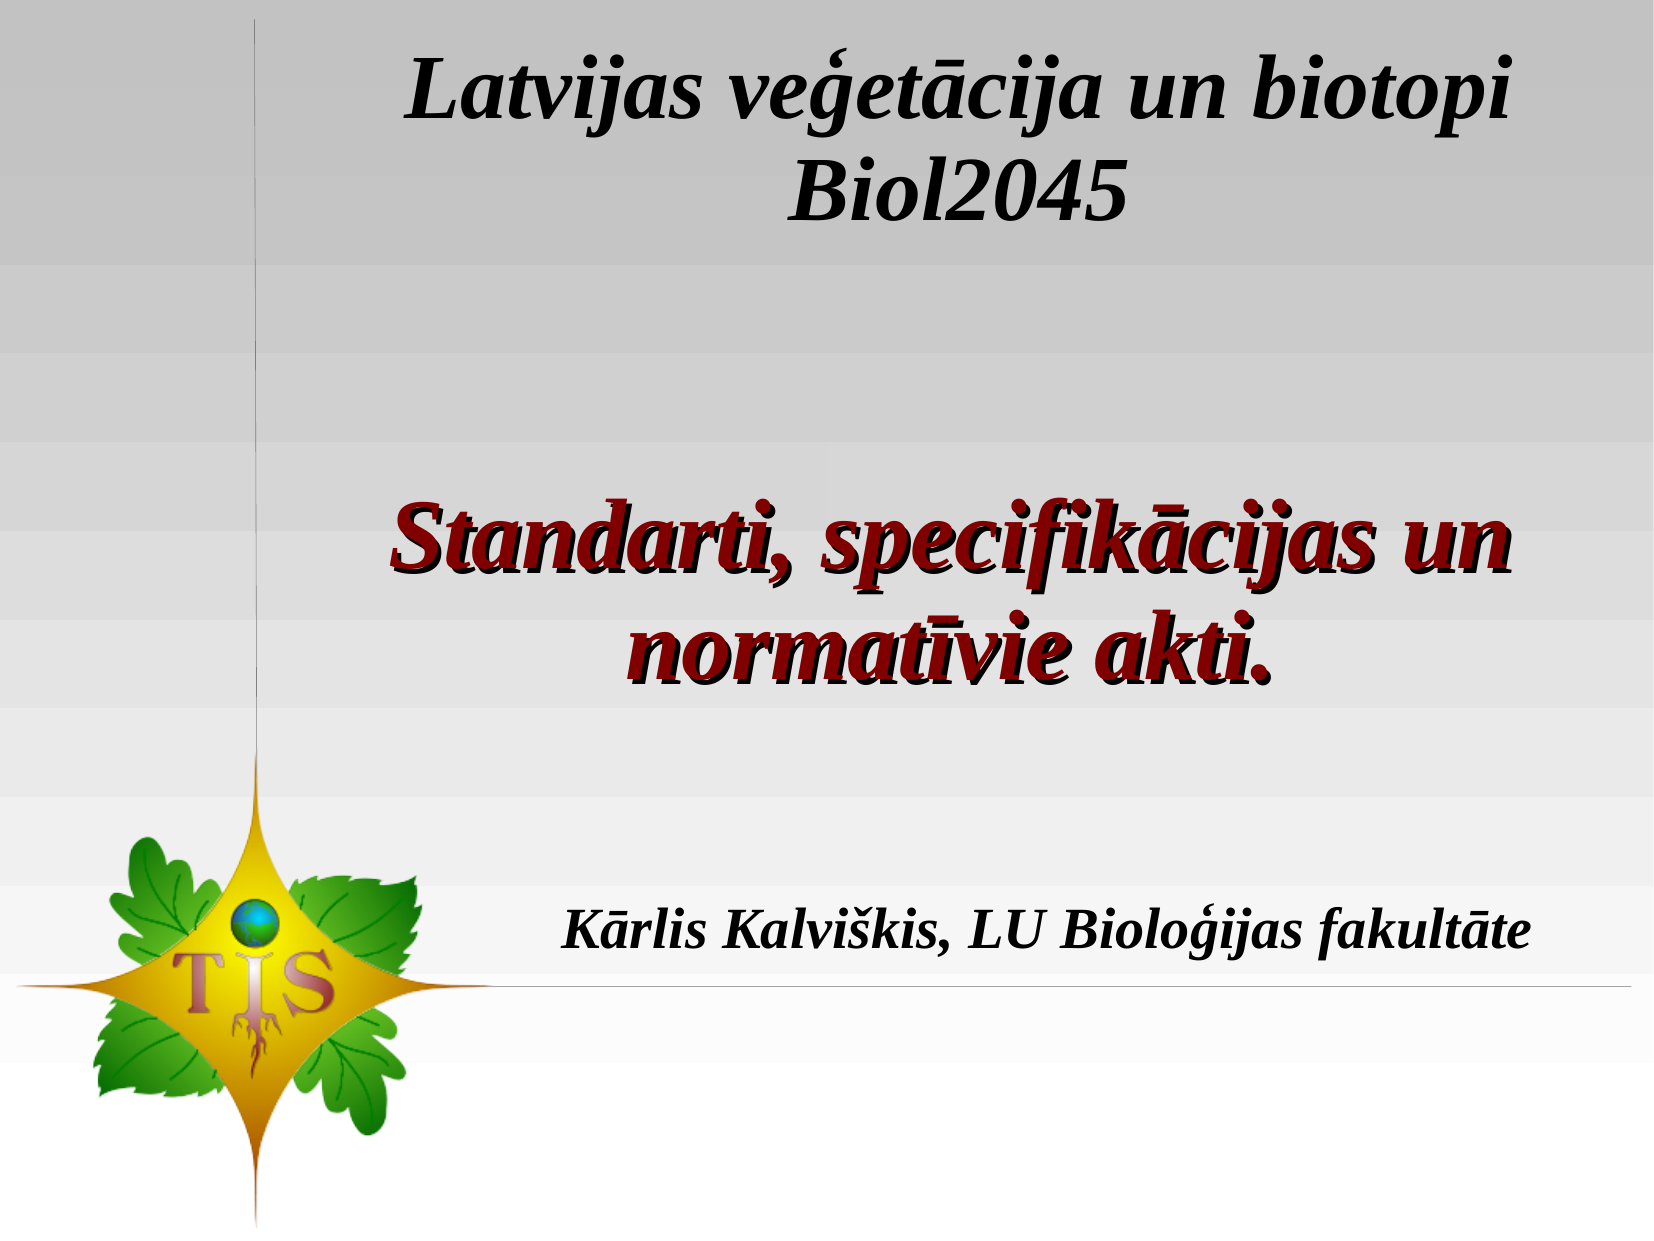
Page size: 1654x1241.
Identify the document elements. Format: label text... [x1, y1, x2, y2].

title Standarti, specifikācijas un normatīvie akti. [295, 324, 1607, 857]
picture [0, 0, 1654, 1241]
